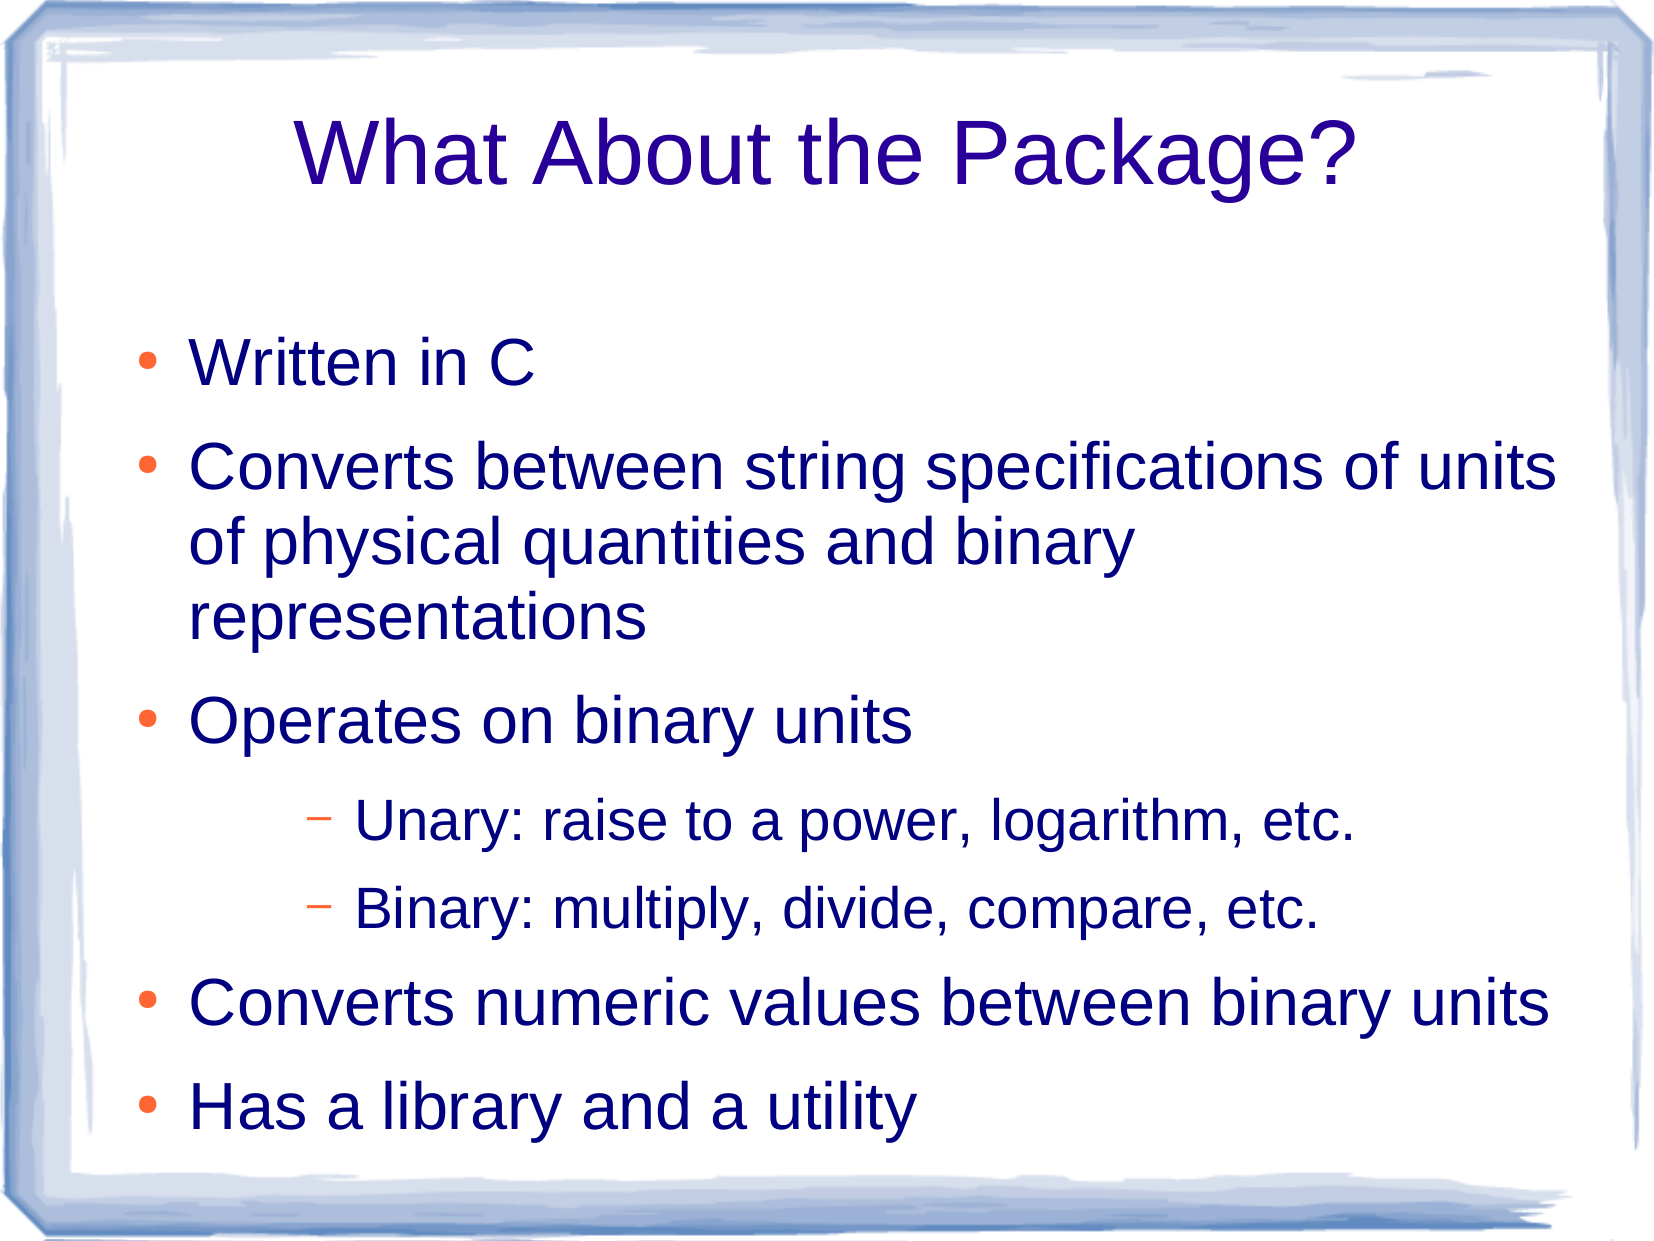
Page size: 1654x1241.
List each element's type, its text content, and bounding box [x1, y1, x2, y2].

list Written in C Converts between string specifications of units of physical quantities and binary representations Operates on binary units Unary: raise to a power, logarithm, etc. Binary: multiply, divide, compare, etc. Converts numeric values between binary units Has a library and a utility [118, 324, 1571, 1144]
title What About the Package? [82, 49, 1571, 257]
picture [0, 0, 1654, 1241]
